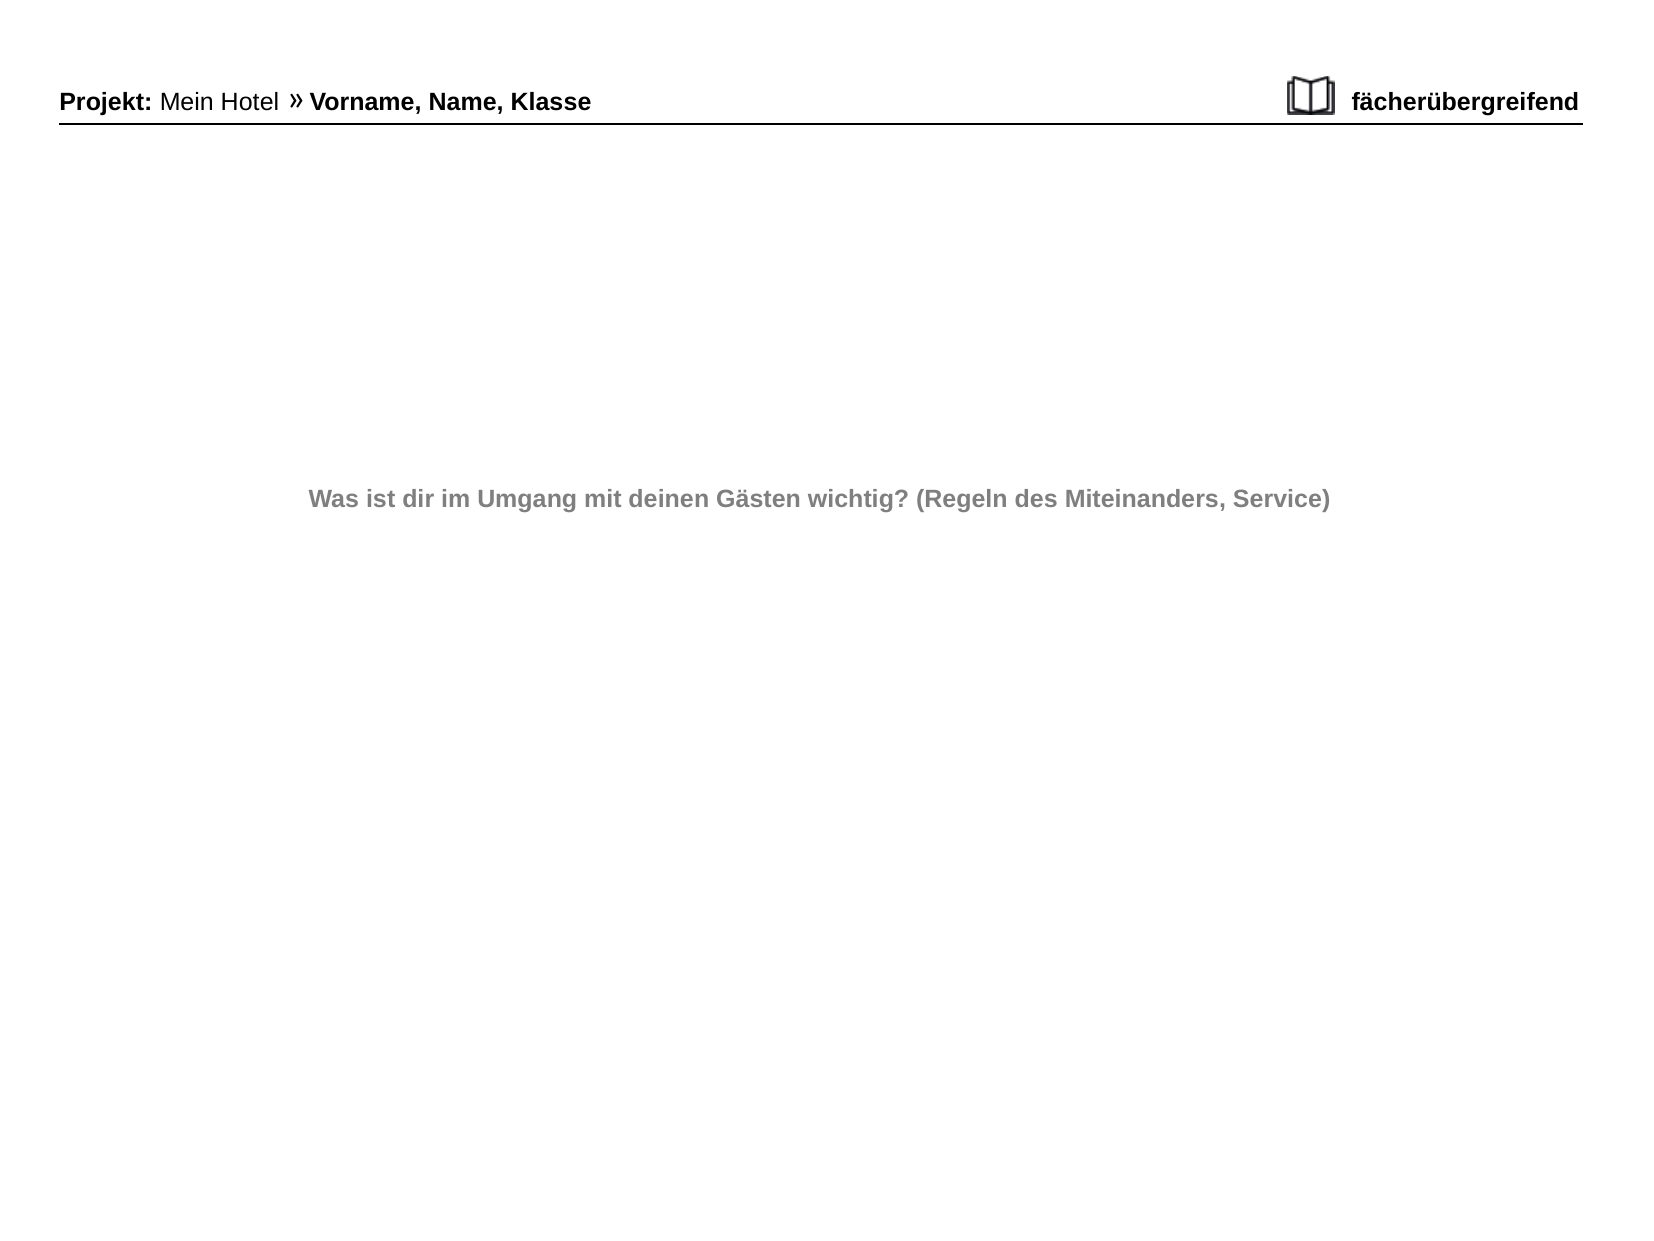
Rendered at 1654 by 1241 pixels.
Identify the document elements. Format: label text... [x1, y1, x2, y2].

text_box Was ist dir im Umgang mit deinen Gästen wichtig? (Regeln des Miteinanders, Service) [58, 466, 1583, 526]
picture [1287, 76, 1335, 115]
text_box Projekt: Mein Hotel » Vorname, Name, Klasse fächerübergreifend [59, 64, 1583, 123]
